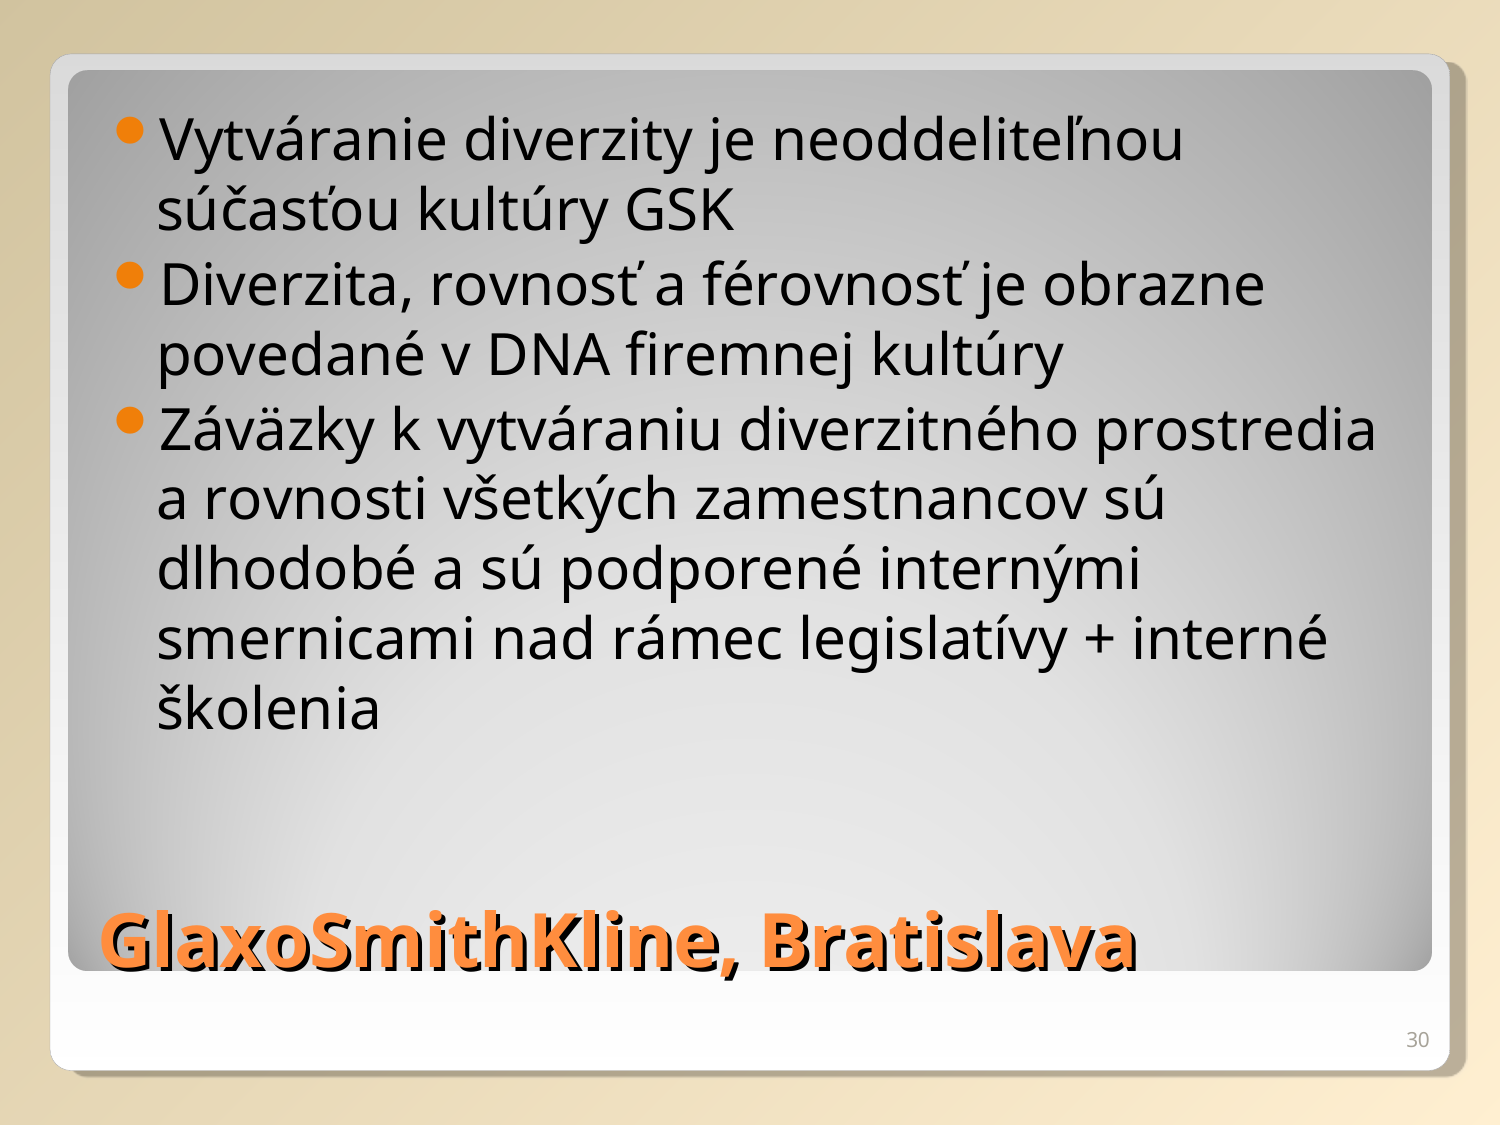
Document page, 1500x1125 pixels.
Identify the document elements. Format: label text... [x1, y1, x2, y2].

text_box <number> [1369, 1002, 1445, 1063]
title GlaxoSmithKline, Bratislava [82, 817, 1426, 991]
picture [67, 69, 1433, 972]
list Vytváranie diverzity je neoddeliteľnou súčasťou kultúry GSK Diverzita, rovnosť a férovnosť je obrazne povedané v DNA firemnej kultúry Záväzky k vytváraniu diverzitného prostredia a rovnosti všetkých zamestnancov sú dlhodobé a sú podporené internými smernicami nad rámec legislatívy + interné školenia [82, 86, 1426, 774]
